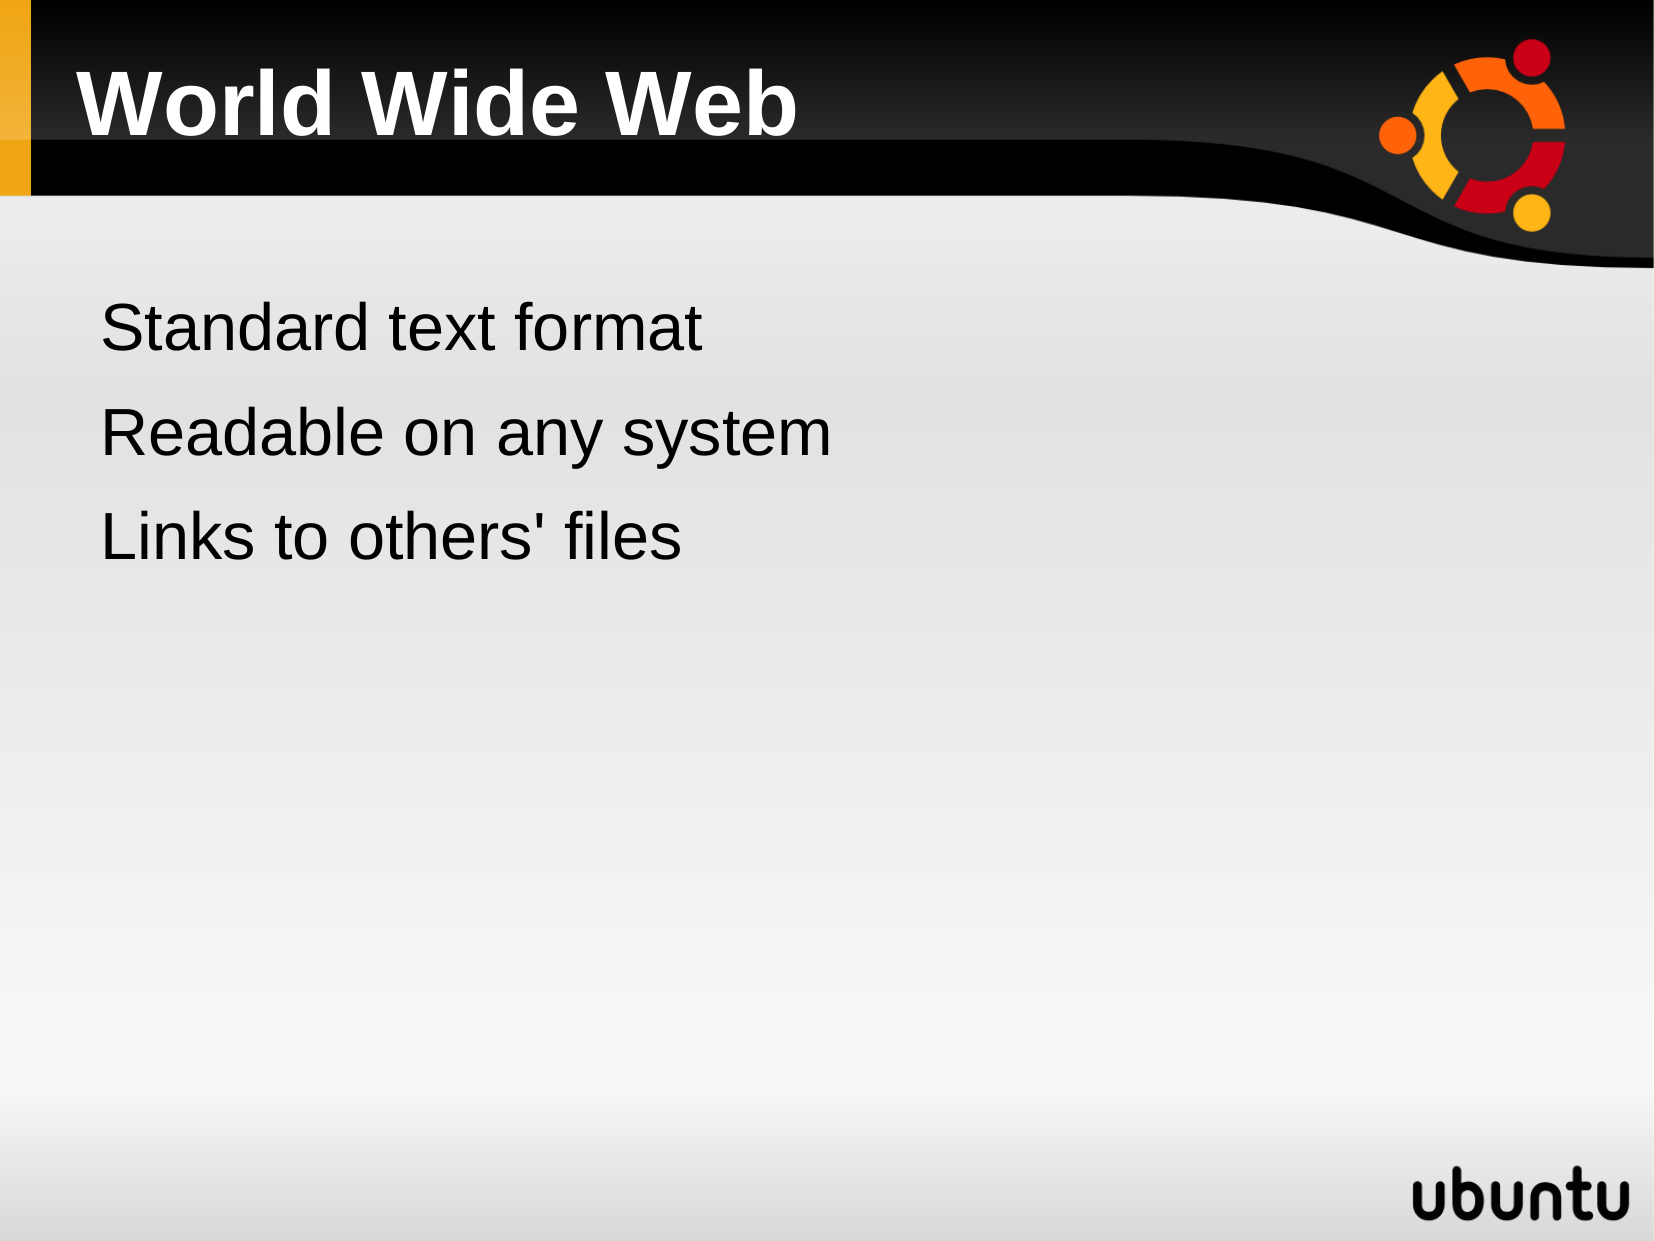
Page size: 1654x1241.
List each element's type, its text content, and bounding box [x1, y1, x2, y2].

list Standard text format Readable on any system Links to others' files [82, 290, 1571, 1109]
picture [0, 0, 1654, 1241]
title World Wide Web [76, 0, 1565, 208]
